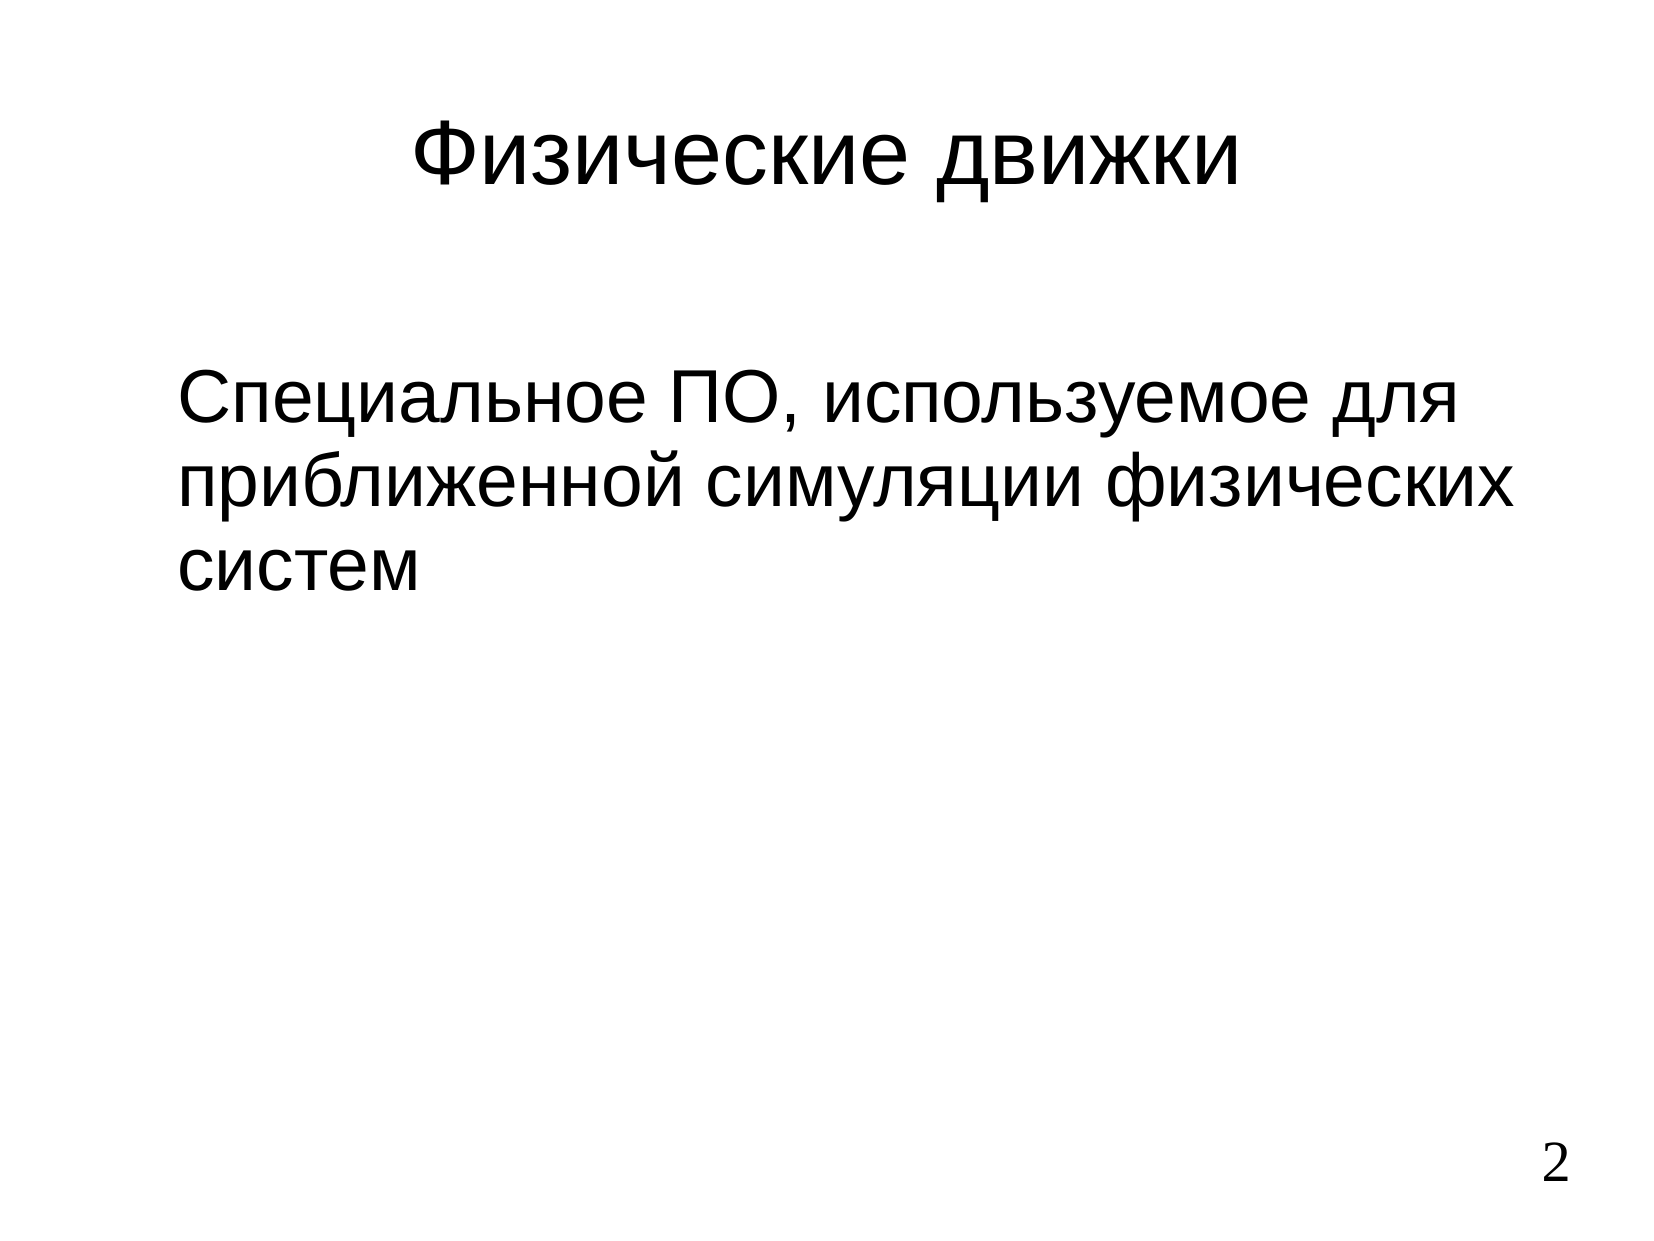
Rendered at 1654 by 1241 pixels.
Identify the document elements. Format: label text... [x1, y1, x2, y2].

list Специальное ПО, используемое для приближенной симуляции физических систем [106, 354, 1595, 827]
title Физические движки [82, 49, 1571, 257]
